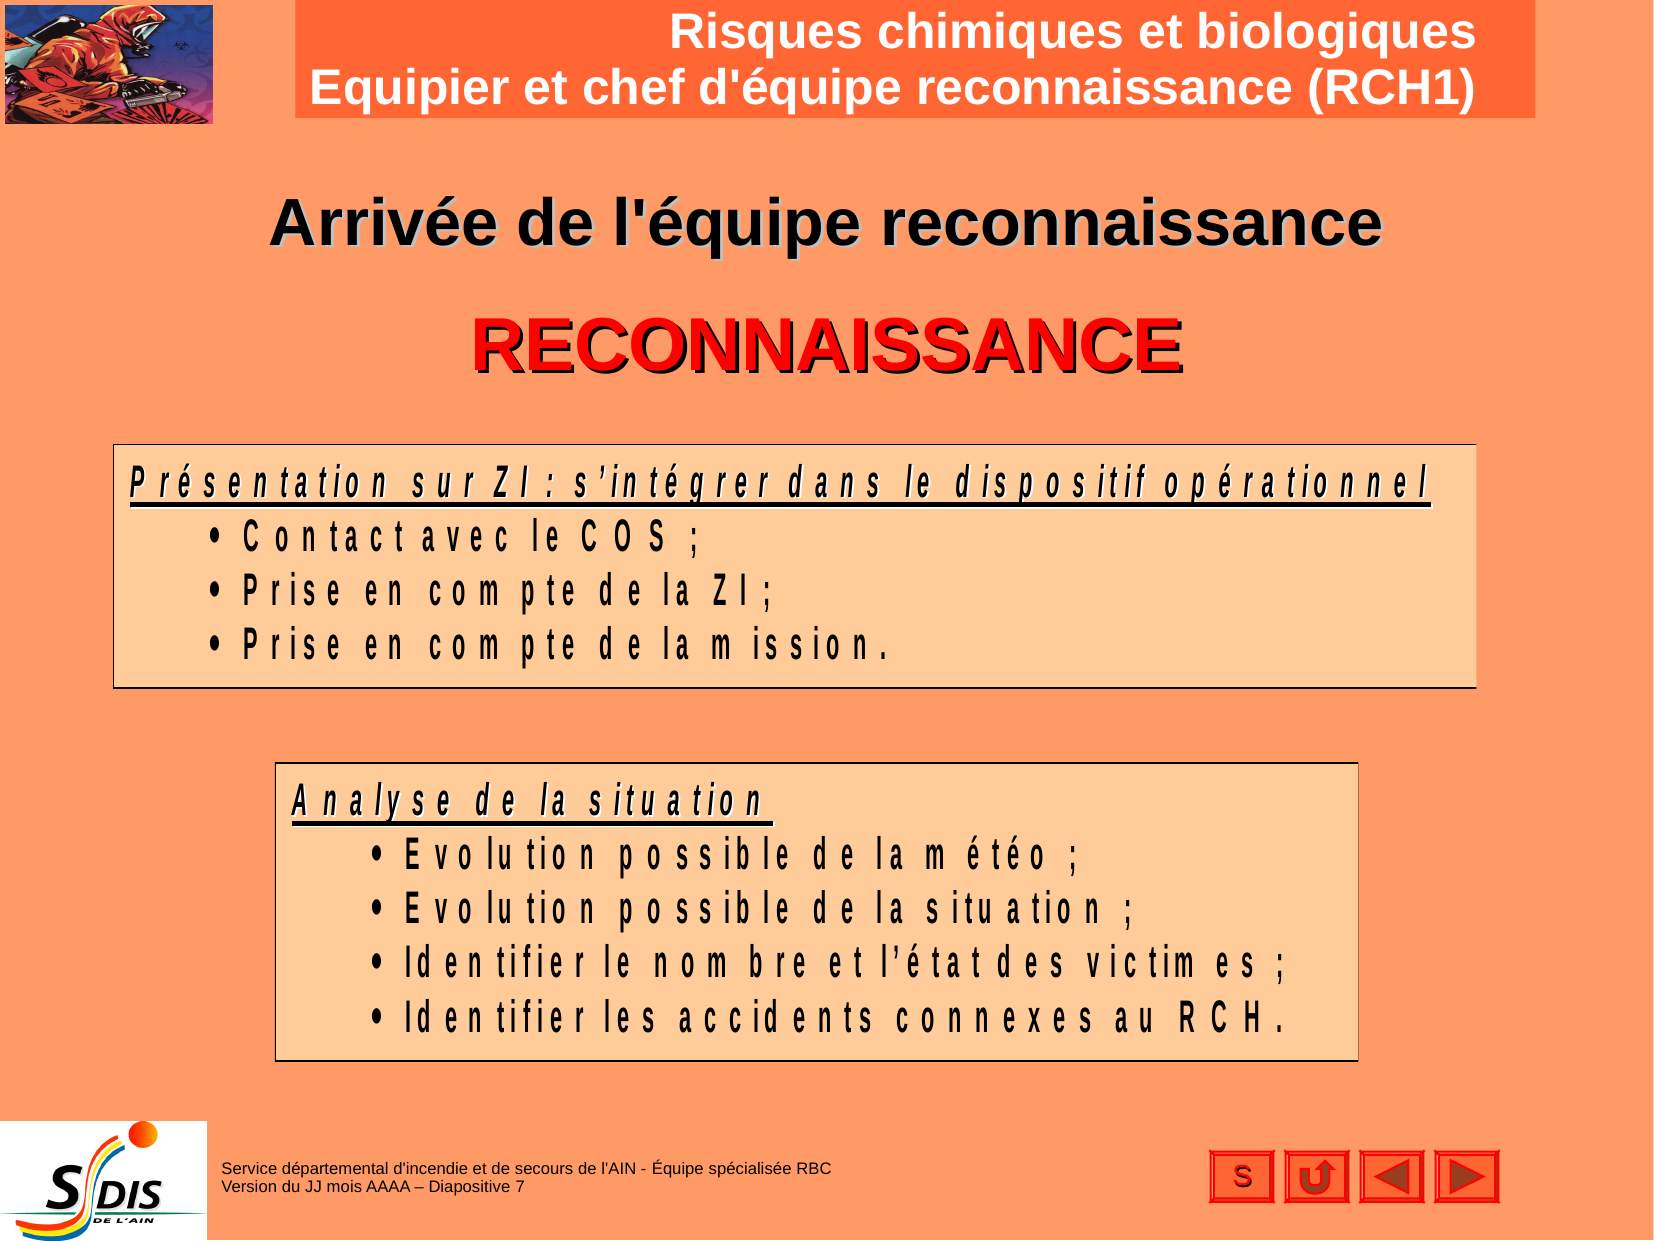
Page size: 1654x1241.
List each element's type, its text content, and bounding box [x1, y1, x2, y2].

text_box [1287, 1151, 1349, 1202]
text_box Arrivée de l'équipe reconnaissance [59, 177, 1595, 295]
picture [0, 1121, 207, 1241]
text_box [1212, 1151, 1274, 1202]
picture [113, 442, 1477, 691]
text_box S [1217, 1151, 1267, 1200]
picture [5, 5, 213, 124]
text_box [1362, 1151, 1424, 1202]
text_box [1437, 1151, 1499, 1202]
text_box RECONNAISSANCE [59, 295, 1595, 395]
picture [274, 762, 1359, 1063]
